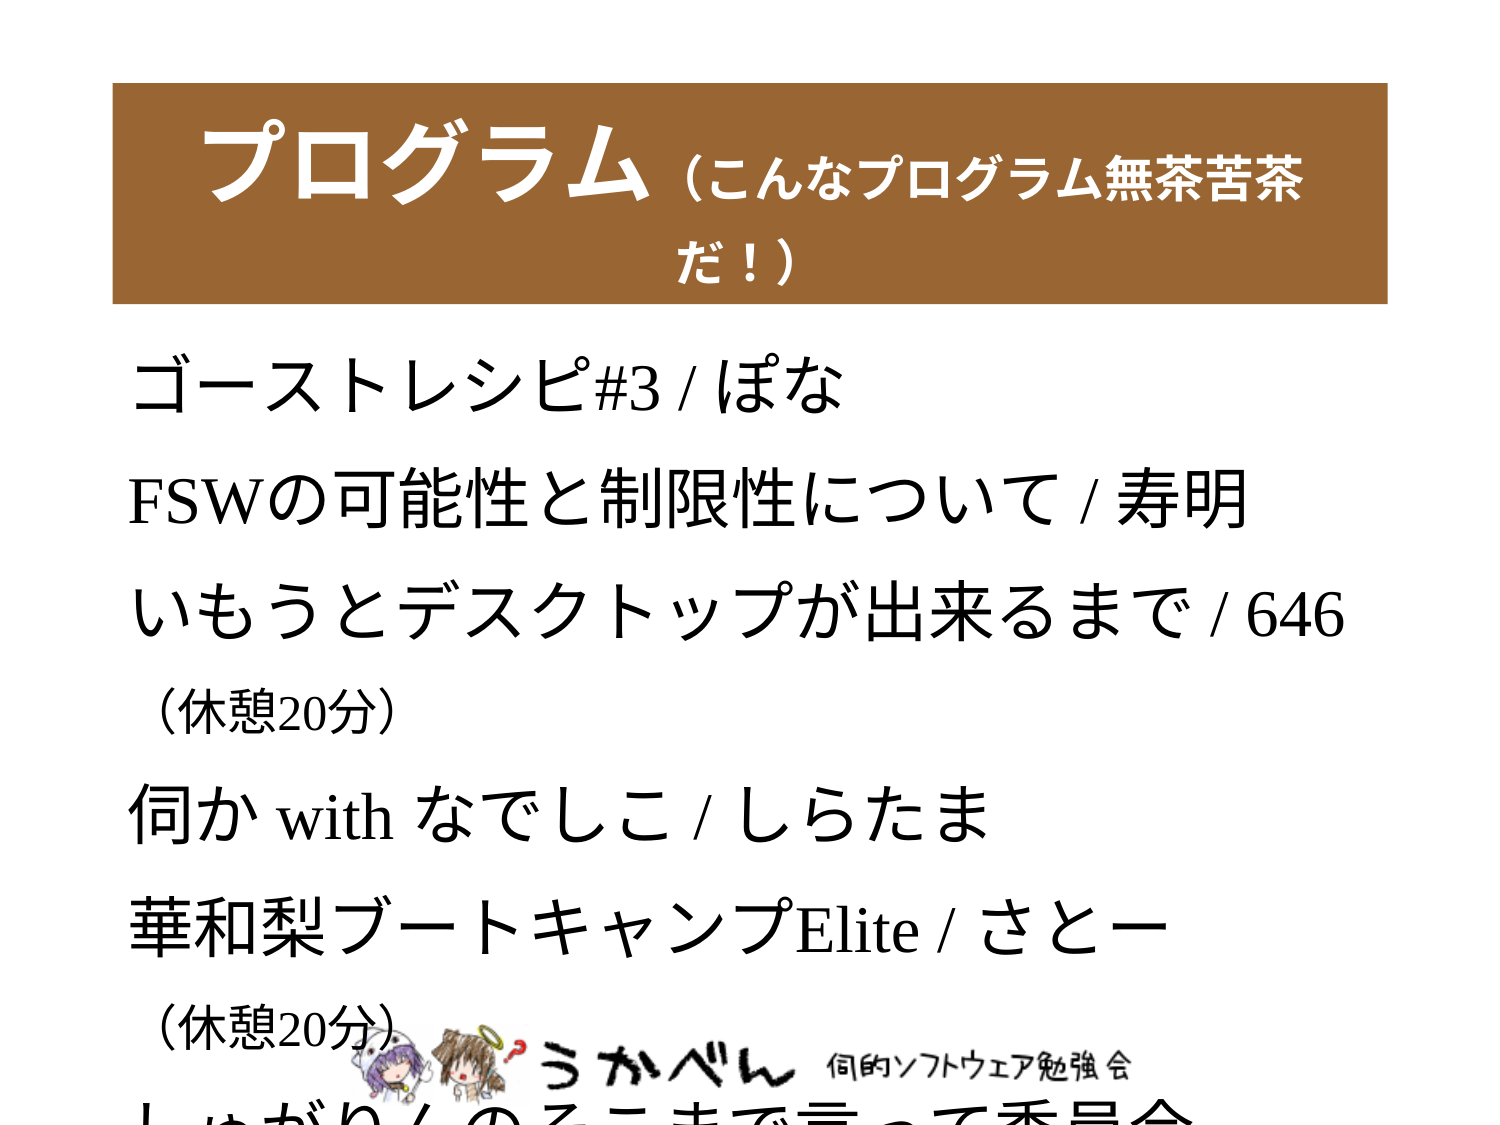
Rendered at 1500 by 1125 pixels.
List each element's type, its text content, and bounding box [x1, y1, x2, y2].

picture [350, 1024, 1133, 1106]
list ゴーストレシピ#3 / ぽな FSWの可能性と制限性について / 寿明 いもうとデスクトップが出来るまで / 646 （休憩20分） 伺か with なでしこ / しらたま 華和梨ブートキャンプElite / さとー （休憩20分） しゅがりんのそこまで言って委員会 [112, 324, 1388, 1007]
title プログラム（こんなプログラム無茶苦茶だ！） [112, 99, 1388, 288]
